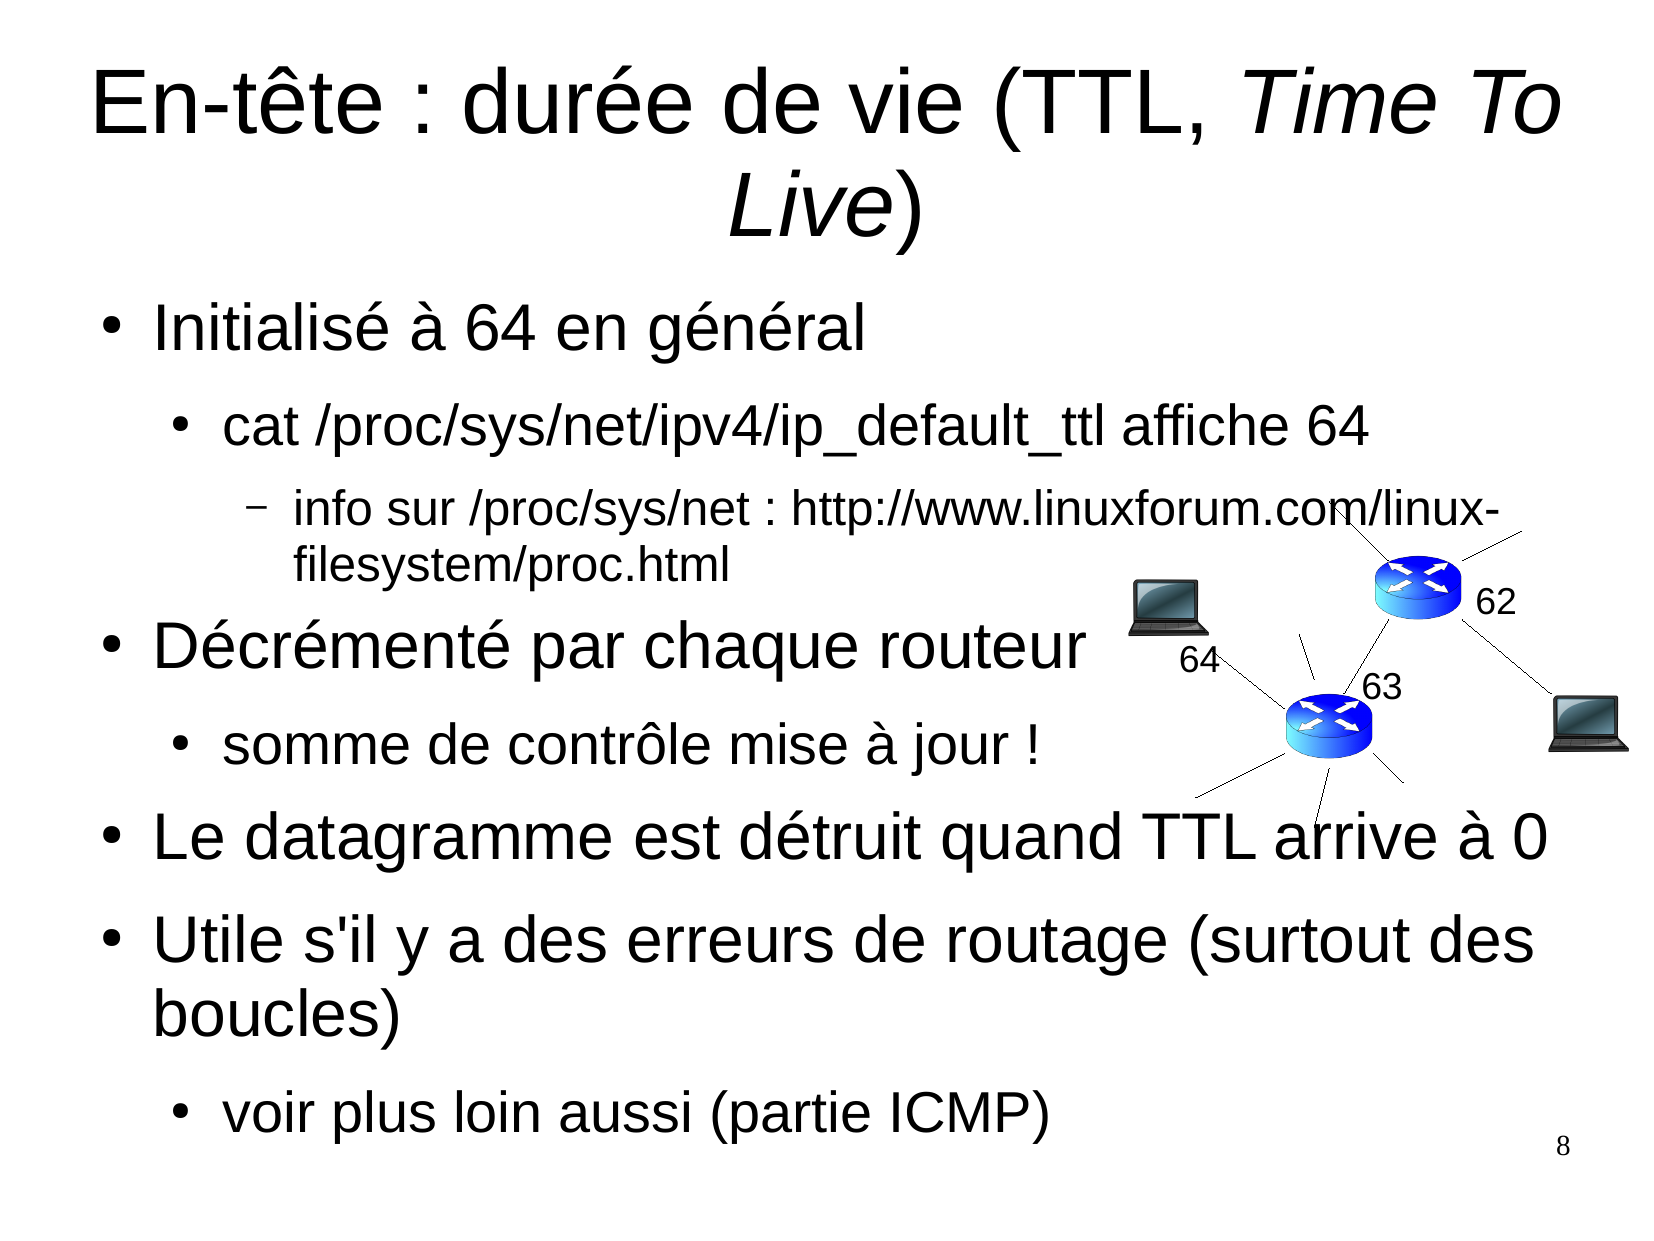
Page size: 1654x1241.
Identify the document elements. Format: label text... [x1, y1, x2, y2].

text_box 64 [1164, 630, 1237, 701]
picture [1541, 679, 1631, 769]
picture [1121, 563, 1211, 653]
picture [1284, 693, 1374, 759]
picture [1373, 555, 1463, 620]
text_box 62 [1460, 573, 1533, 643]
text_box 63 [1346, 657, 1419, 728]
title En-tête : durée de vie (TTL, Time To Live) [82, 50, 1571, 256]
list Initialisé à 64 en général cat /proc/sys/net/ipv4/ip_default_ttl affiche 64 info sur /proc/sys/net : http://www.linuxforum.com/linux-filesystem/proc.html Décrémenté par chaque routeur somme de contrôle mise à jour ! Le datagramme est détruit quand TTL arrive à 0 Utile s'il y a des erreurs de routage (surtout des boucles) voir plus loin aussi (partie ICMP) [82, 290, 1571, 1152]
